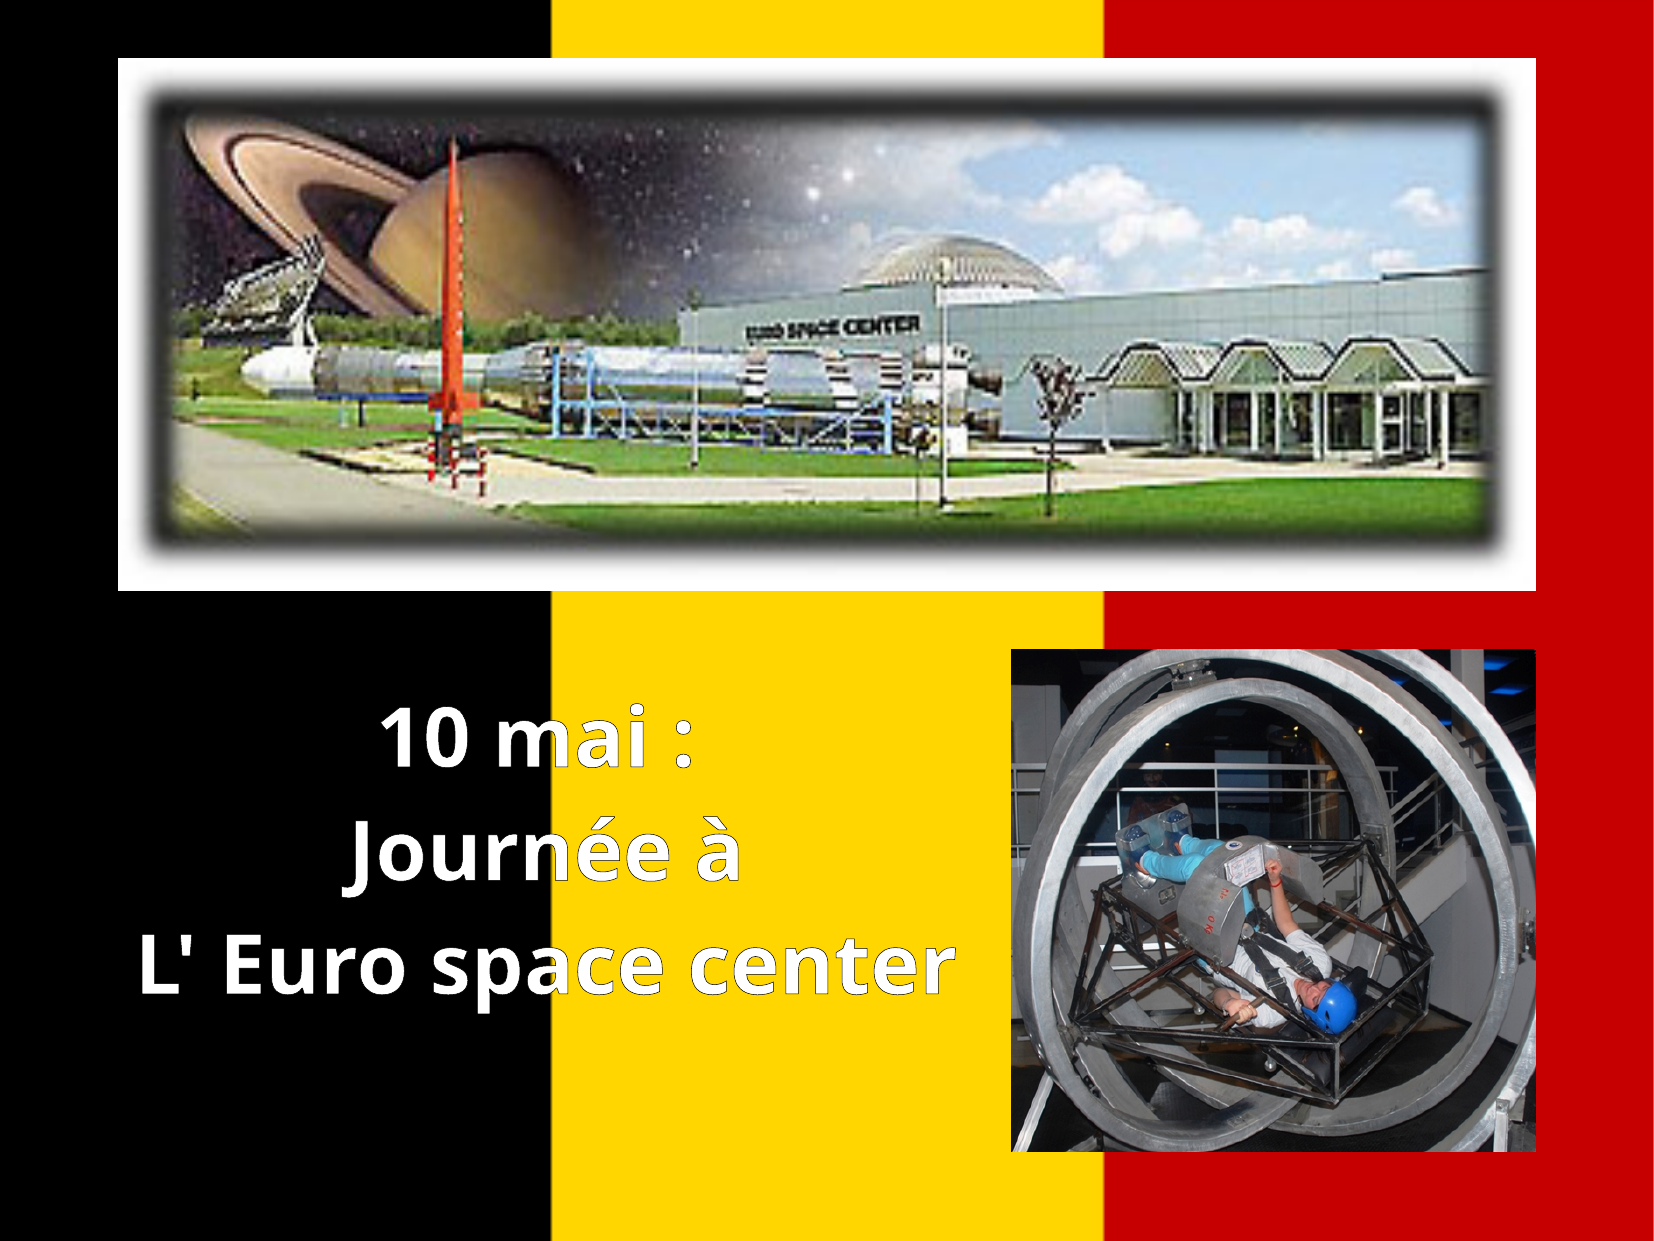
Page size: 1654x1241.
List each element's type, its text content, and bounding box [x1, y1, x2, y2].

text_box 10 mai : Journée à L' Euro space center [88, 670, 1004, 1034]
picture [0, 0, 1654, 1241]
